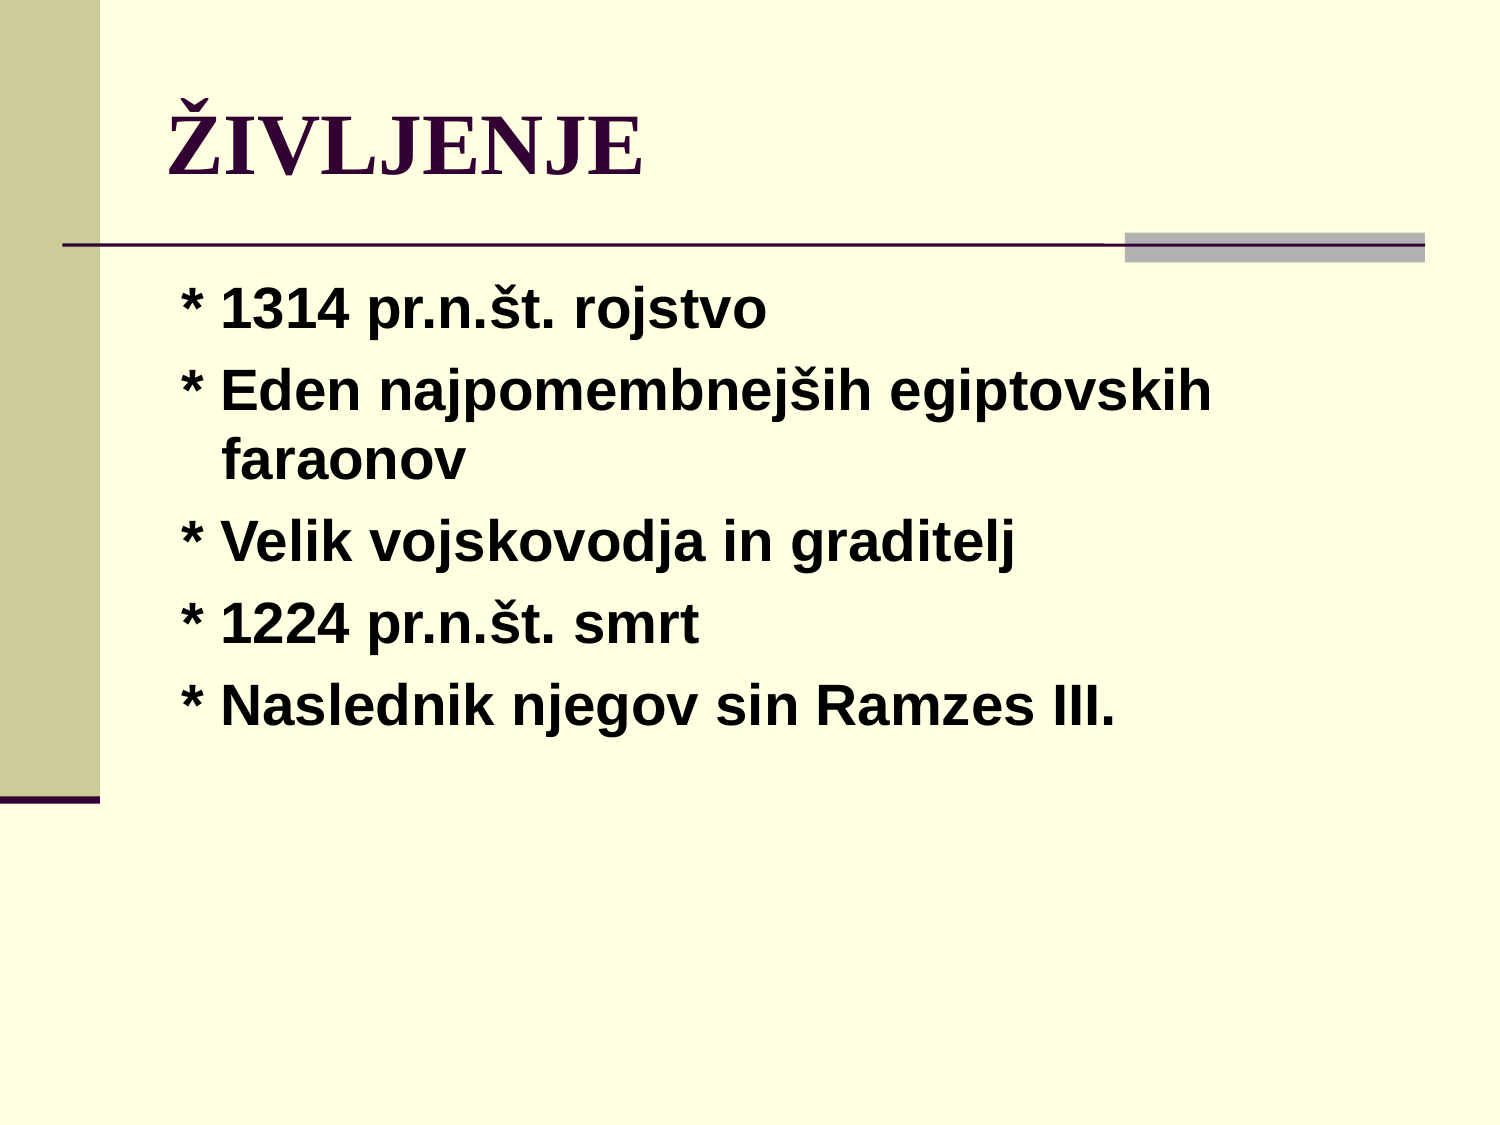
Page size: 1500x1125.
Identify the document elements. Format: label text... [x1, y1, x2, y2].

title ŽIVLJENJE [150, 45, 1425, 234]
list * 1314 pr.n.št. rojstvo * Eden najpomembnejših egiptovskih faraonov * Velik vojskovodja in graditelj * 1224 pr.n.št. smrt * Naslednik njegov sin Ramzes III. [150, 262, 1425, 1006]
